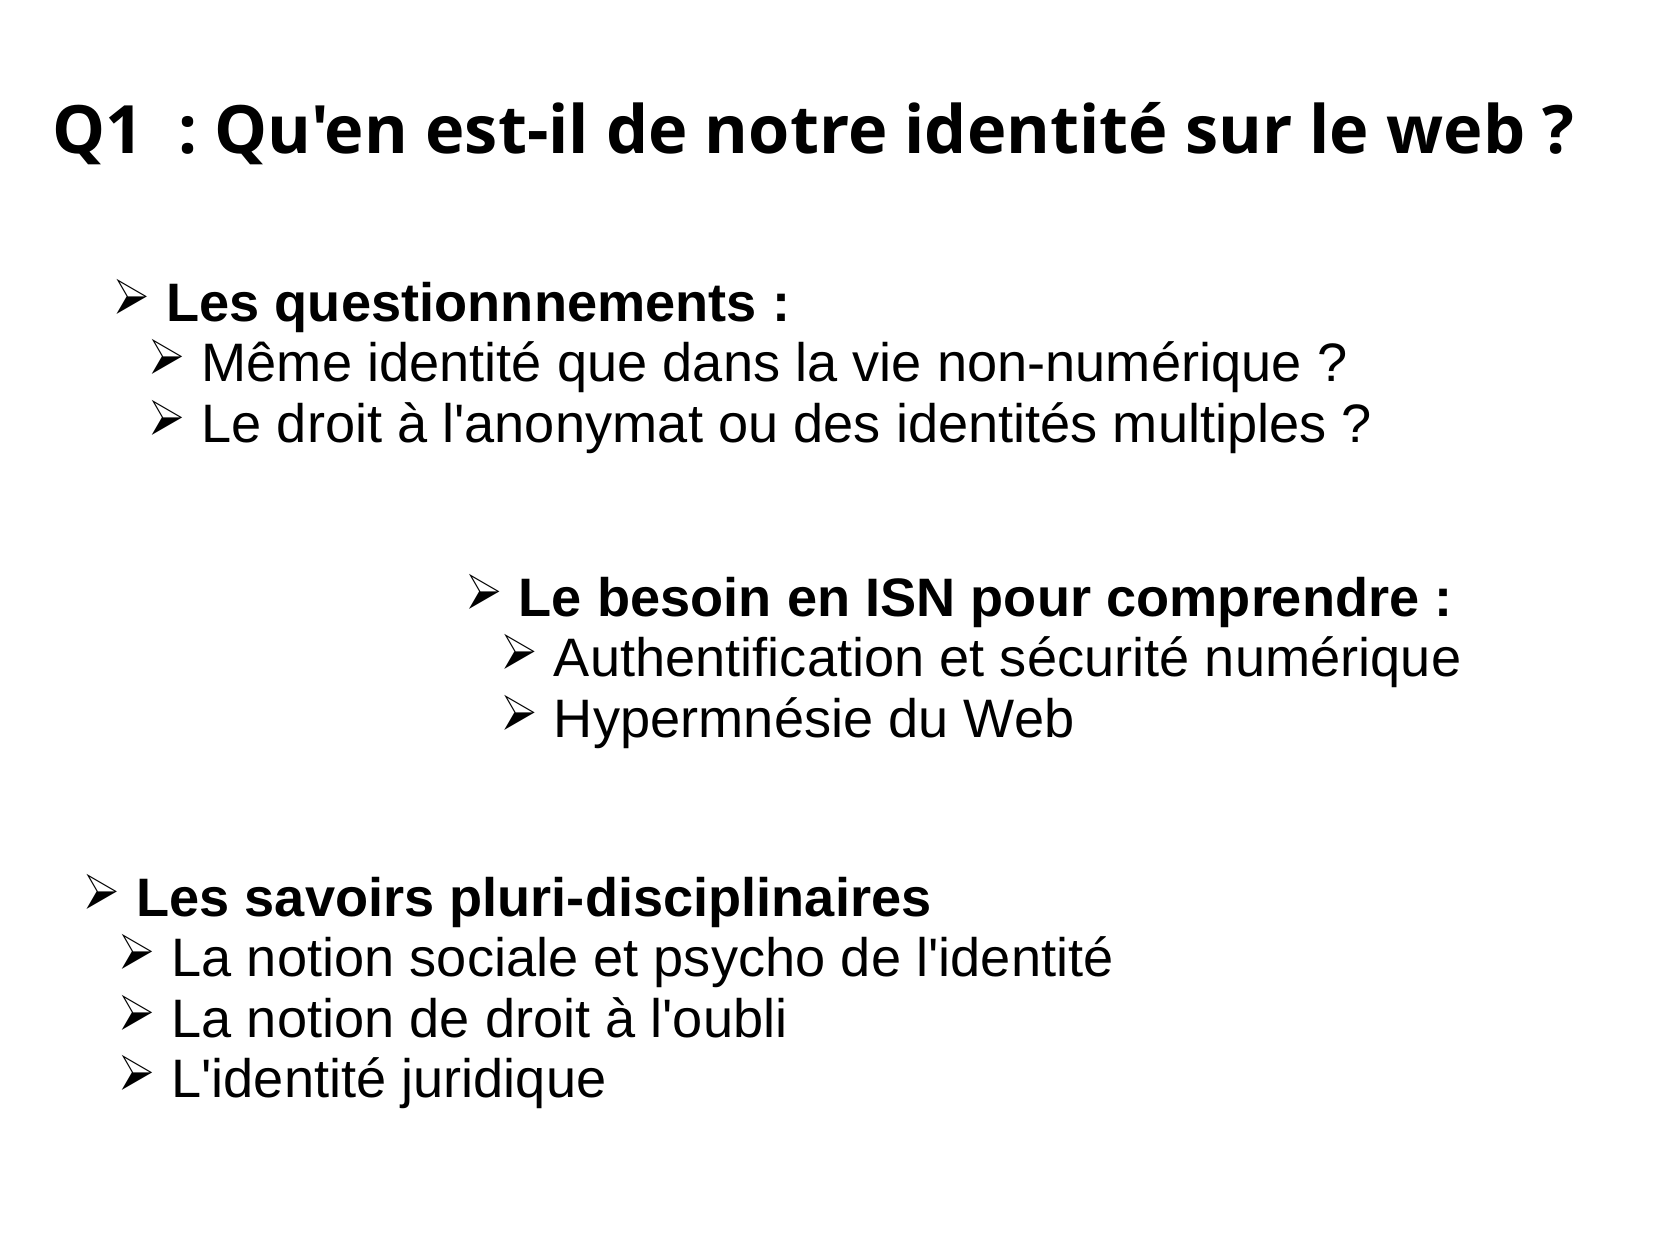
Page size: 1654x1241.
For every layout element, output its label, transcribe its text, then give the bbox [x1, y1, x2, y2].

text_box Q1 : Qu'en est-il de notre identité sur le web ? [37, 75, 1654, 176]
text_box Les questionnnements : Même identité que dans la vie non-numérique ? Le droit à l'anonymat ou des identités multiples ? [97, 199, 1404, 462]
text_box Les savoirs pluri-disciplinaires La notion sociale et psycho de l'identité La notion de droit à l'oubli L'identité juridique [67, 795, 1291, 1117]
text_box Le besoin en ISN pour comprendre : Authentification et sécurité numérique Hypermnésie du Web [450, 495, 1654, 757]
